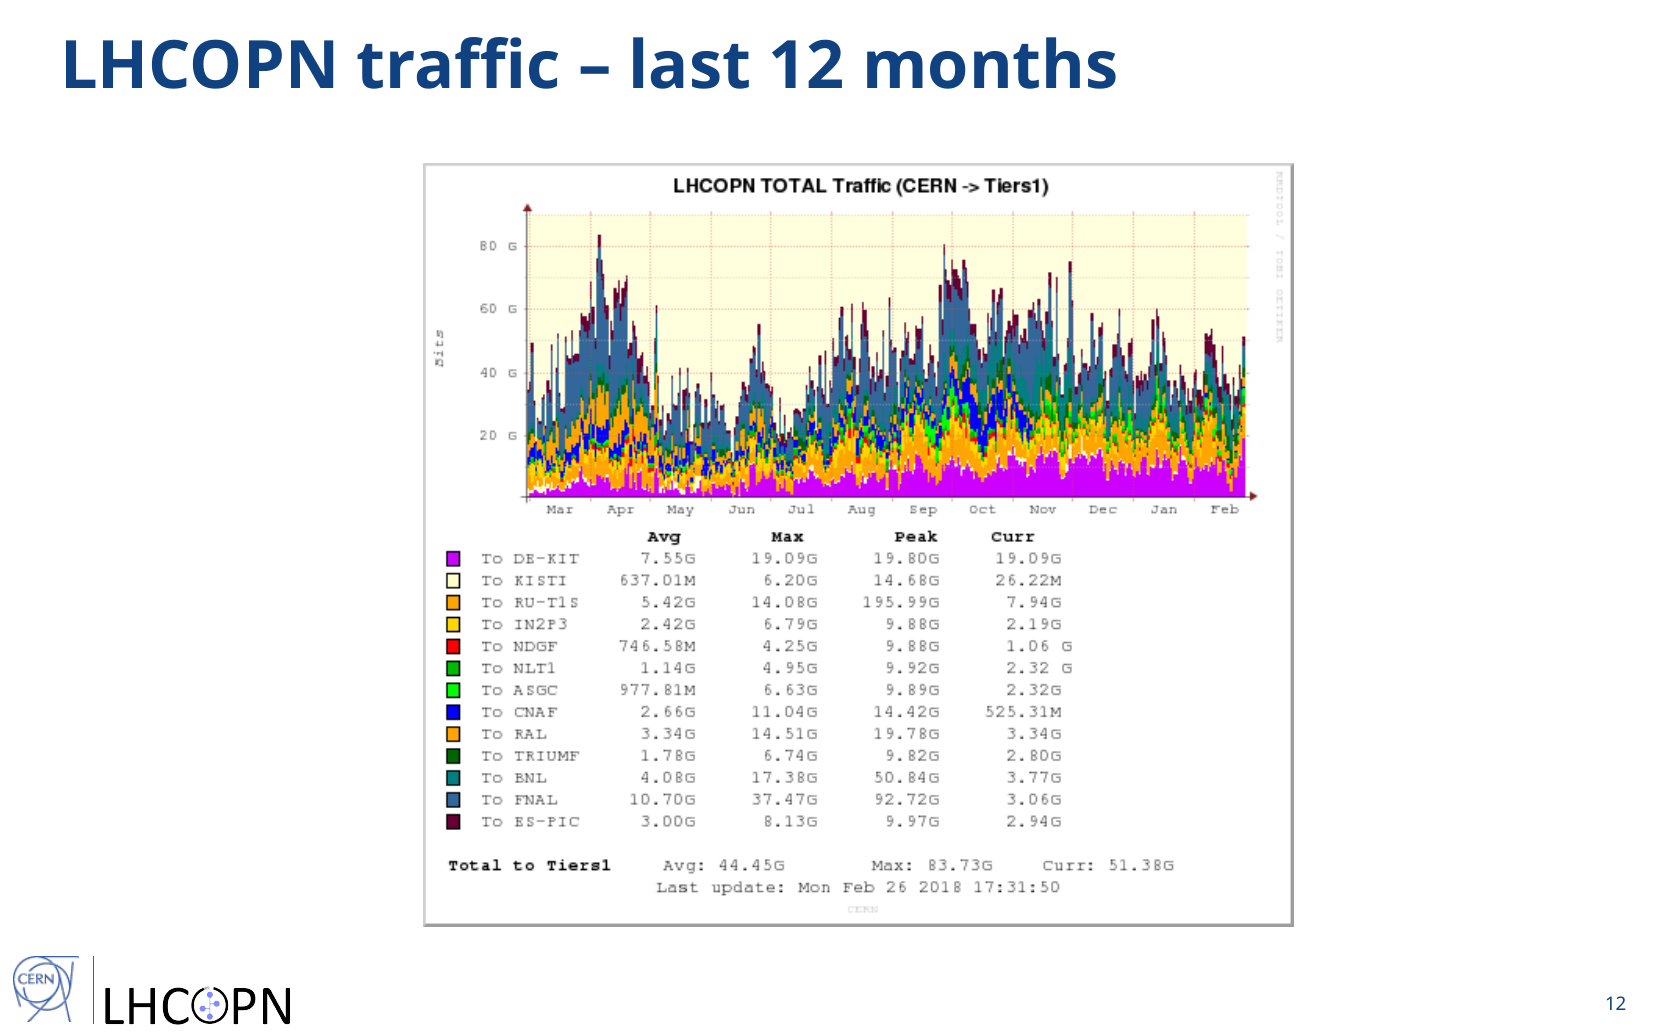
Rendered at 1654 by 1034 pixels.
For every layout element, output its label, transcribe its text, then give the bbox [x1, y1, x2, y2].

picture [423, 163, 1294, 927]
picture [103, 984, 294, 1027]
picture [13, 956, 79, 1032]
title LHCOPN traffic – last 12 months [60, 0, 1528, 138]
